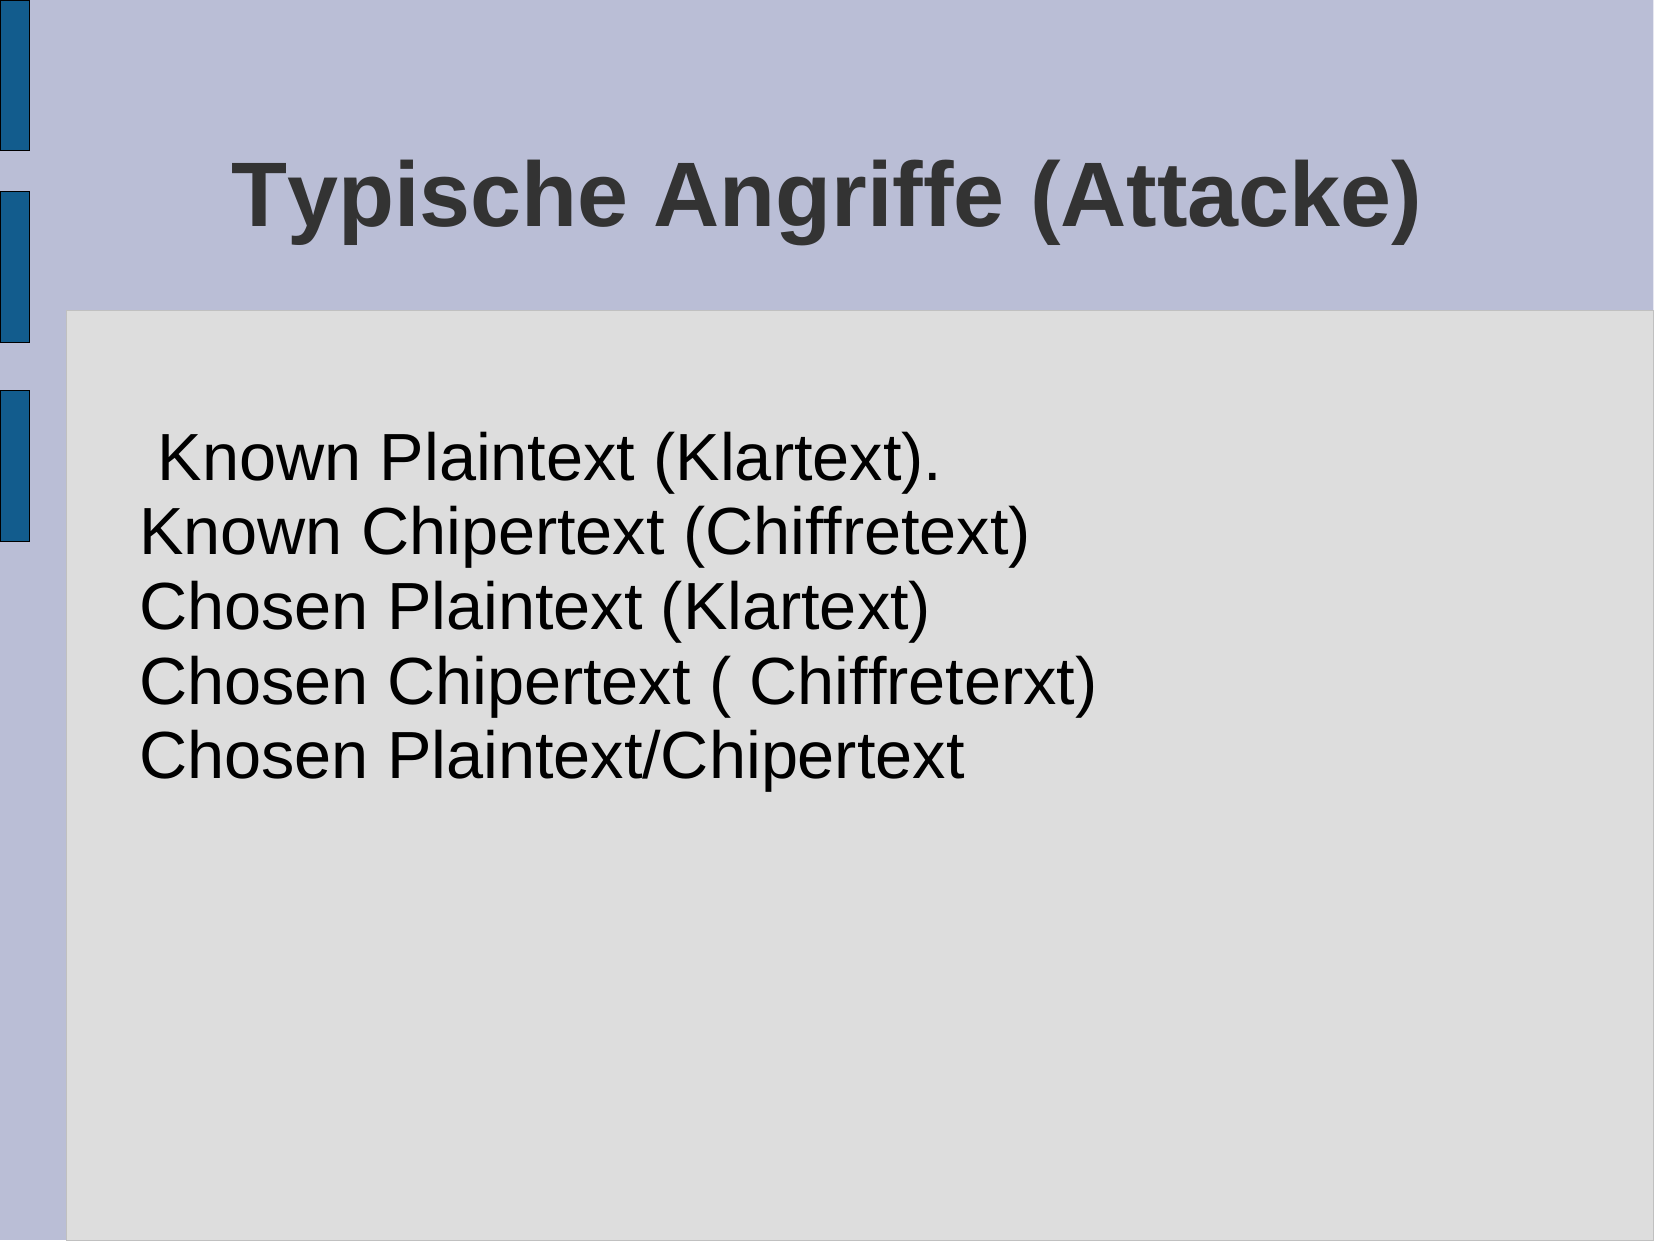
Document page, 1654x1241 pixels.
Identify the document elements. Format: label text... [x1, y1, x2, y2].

list Known Plaintext (Klartext). Known Chipertext (Chiffretext) Chosen Plaintext (Klartext) Chosen Chipertext ( Chiffreterxt) Chosen Plaintext/Chipertext [121, 344, 1534, 1127]
title Typische Angriffe (Attacke) [121, 91, 1534, 299]
